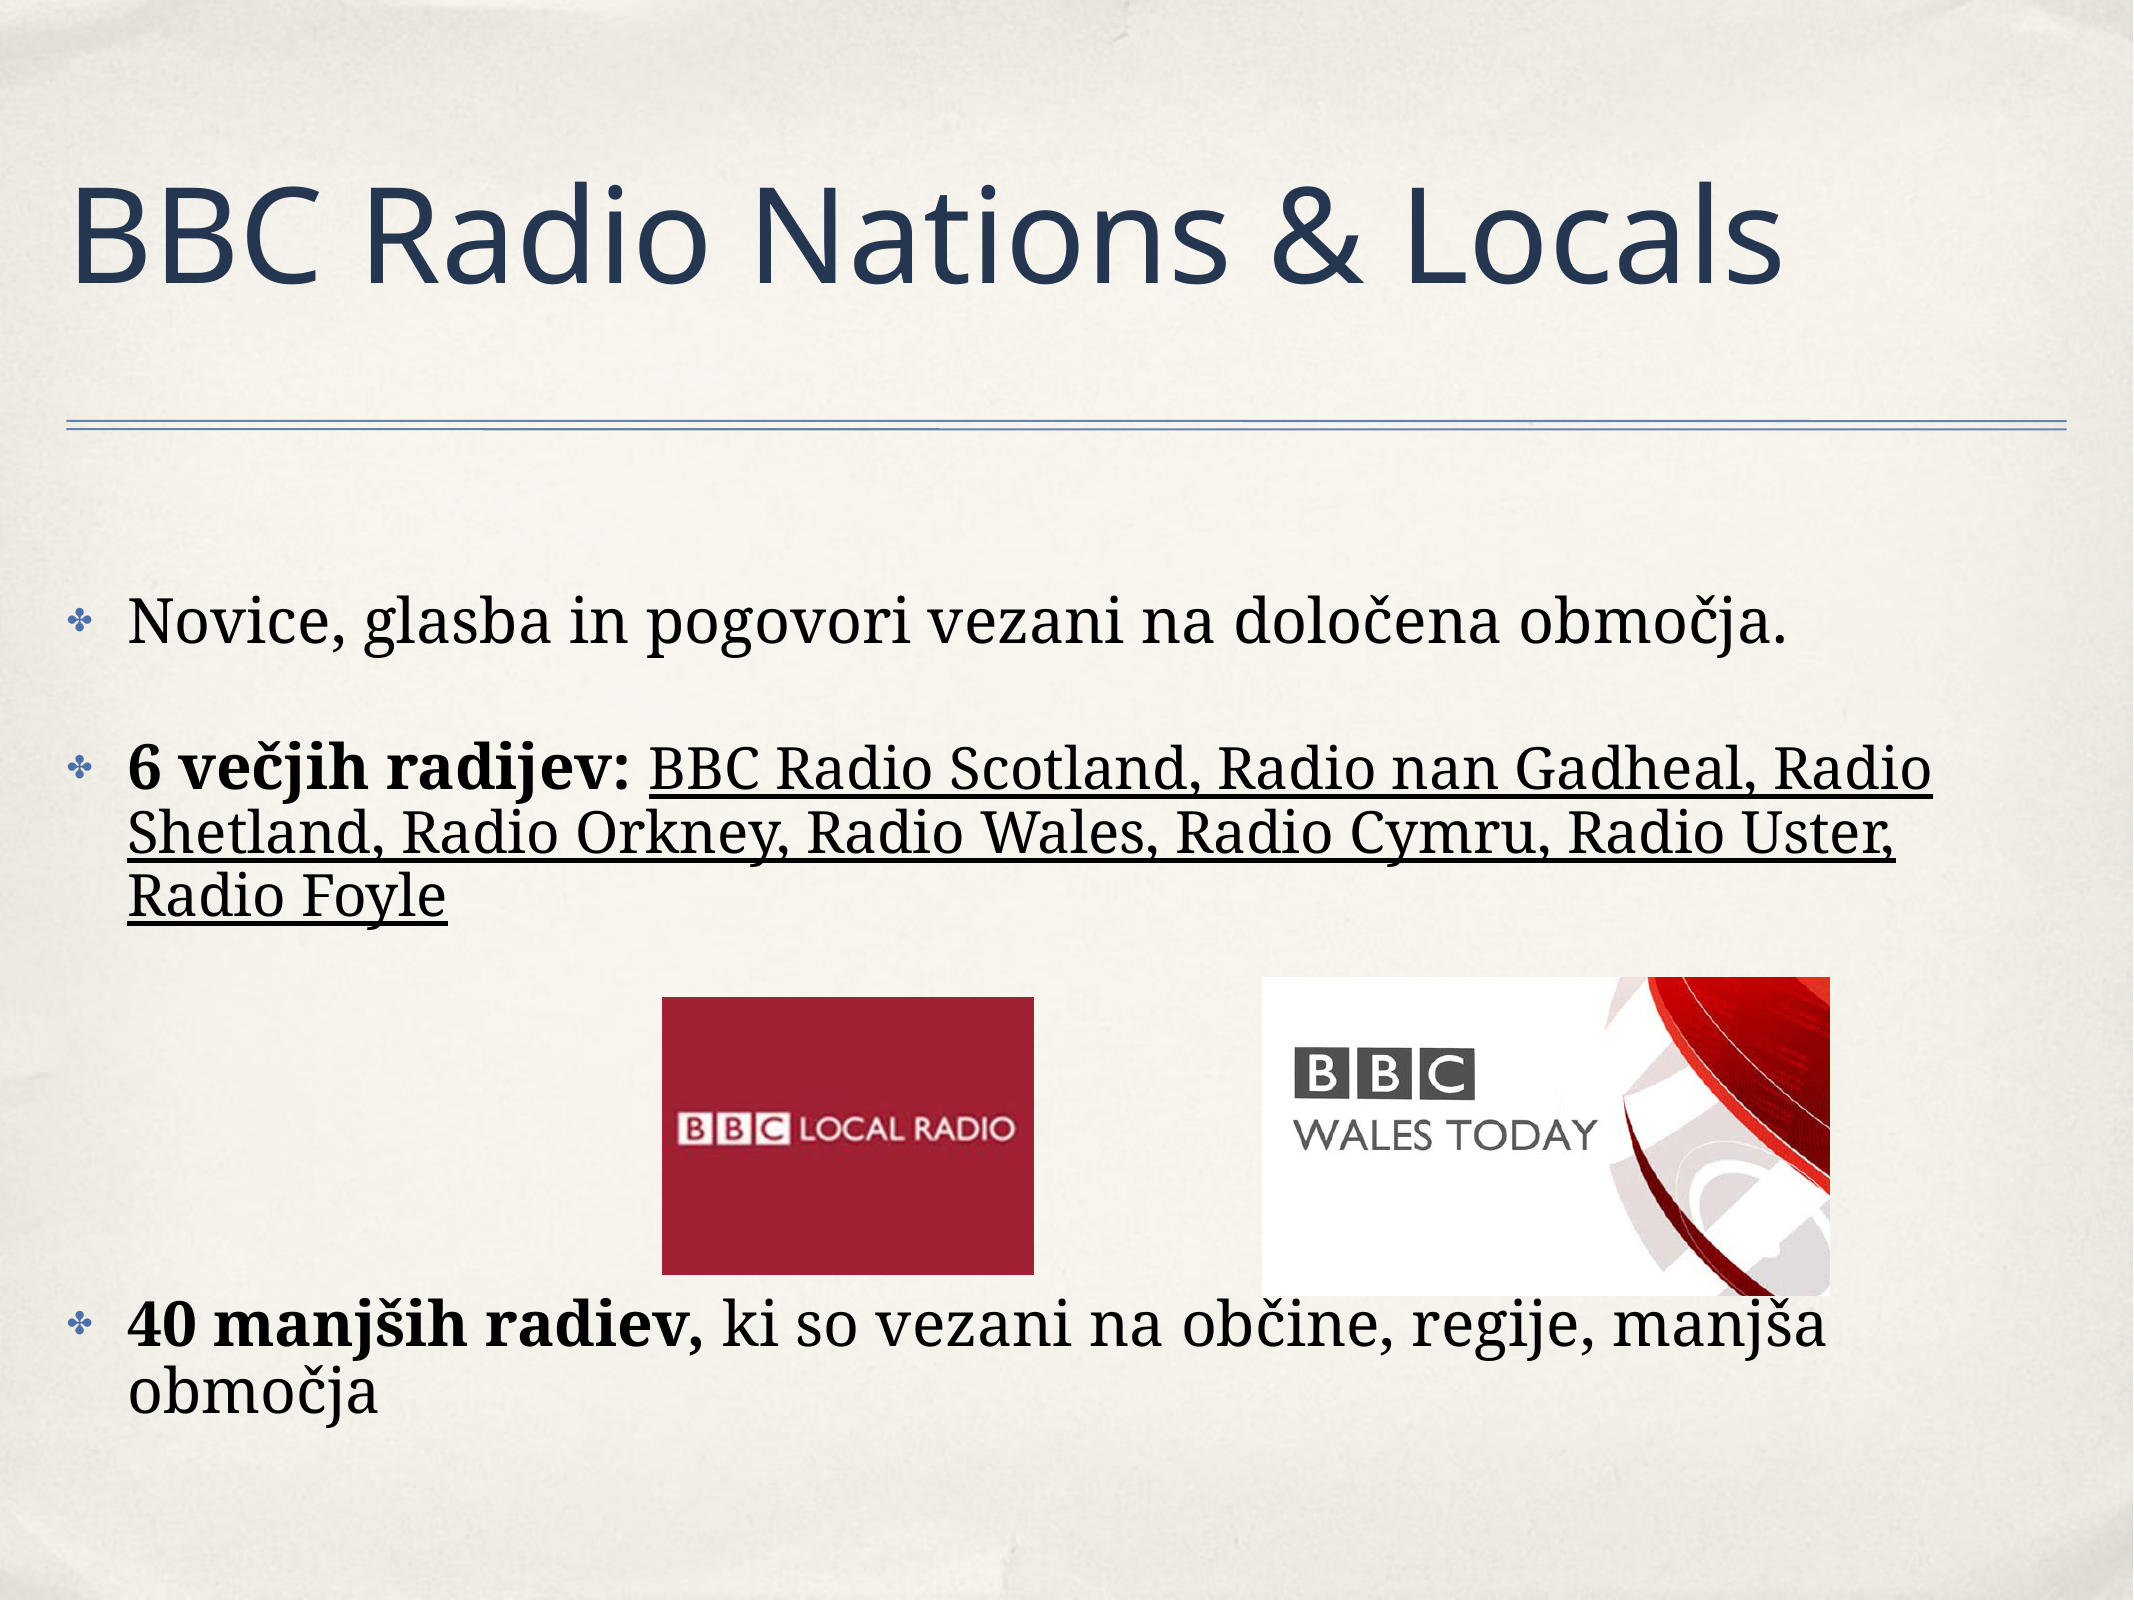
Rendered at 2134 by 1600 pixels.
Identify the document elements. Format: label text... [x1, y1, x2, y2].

picture [0, 0, 2134, 1600]
title BBC Radio Nations & Locals [58, 32, 2075, 448]
list Novice, glasba in pogovori vezani na določena območja. 6 večjih radijev: BBC Radio Scotland, Radio nan Gadheal, Radio Shetland, Radio Orkney, Radio Wales, Radio Cymru, Radio Uster, Radio Foyle 40 manjših radiev, ki so vezani na občine, regije, manjša območja [58, 448, 2075, 1568]
